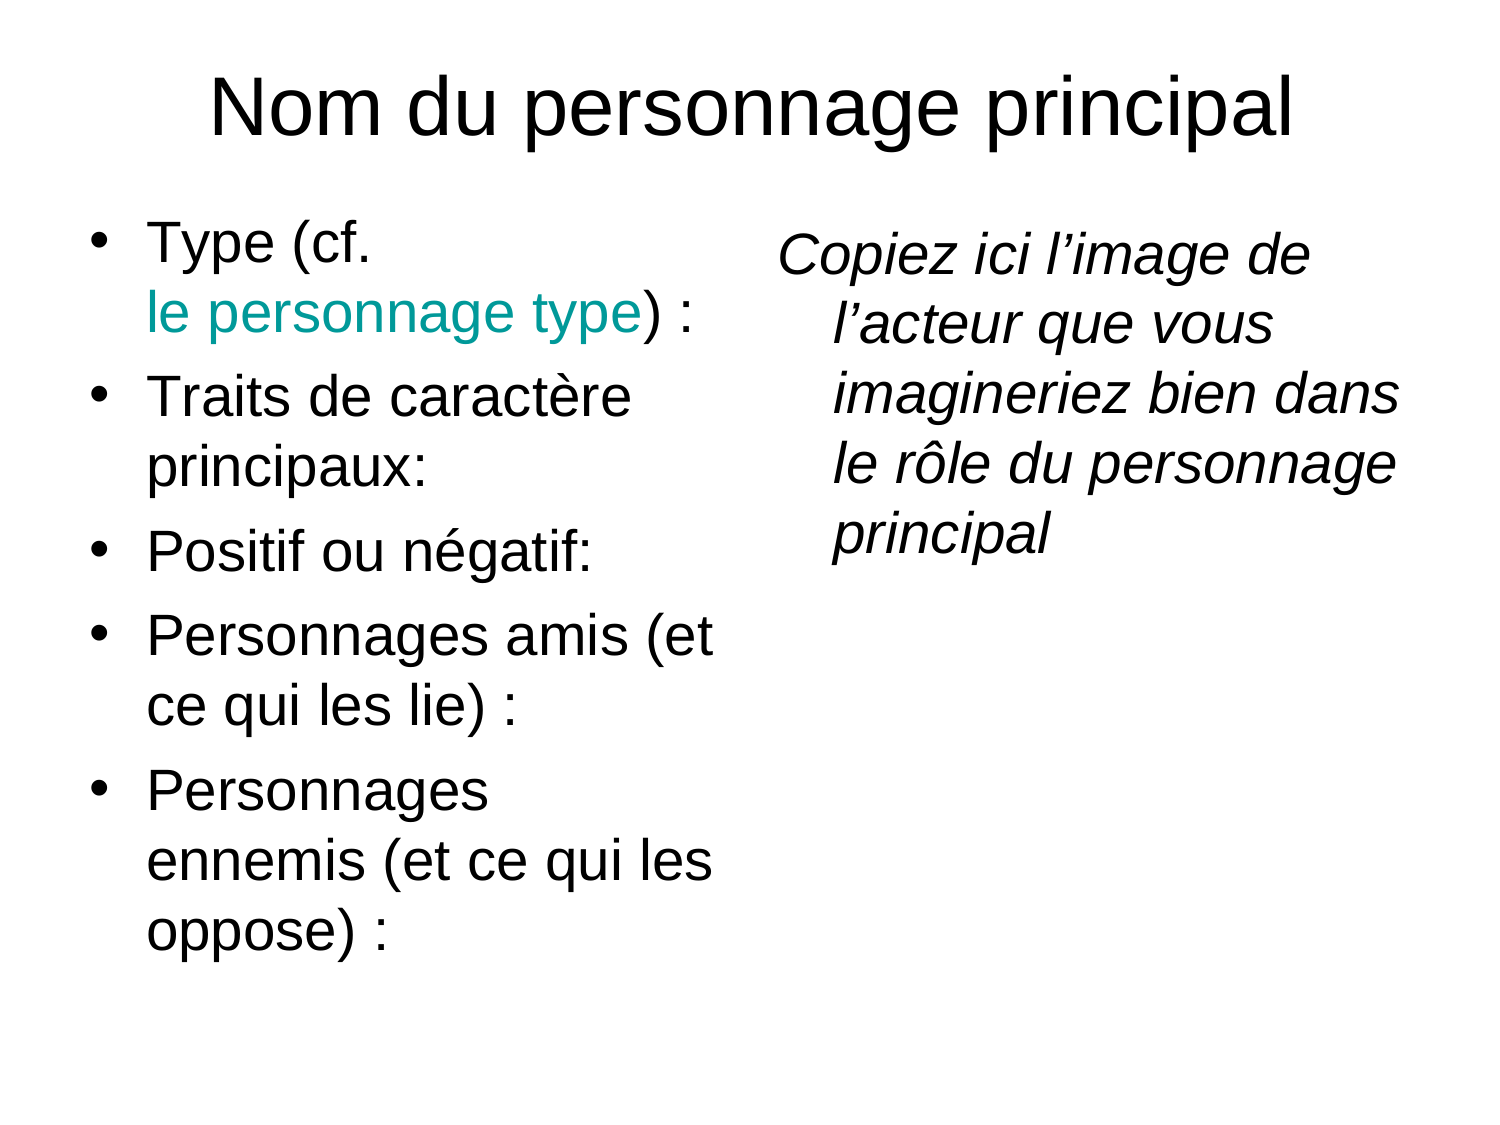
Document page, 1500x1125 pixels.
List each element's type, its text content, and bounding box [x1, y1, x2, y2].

list Copiez ici l’image de l’acteur que vous imagineriez bien dans le rôle du personnage principal [762, 208, 1426, 1005]
list Type (cf. le personnage type) : Traits de caractère principaux: Positif ou négatif: Personnages amis (et ce qui les lie) : Personnages ennemis (et ce qui les oppose) : [75, 196, 738, 1005]
title Nom du personnage principal [76, 42, 1427, 161]
